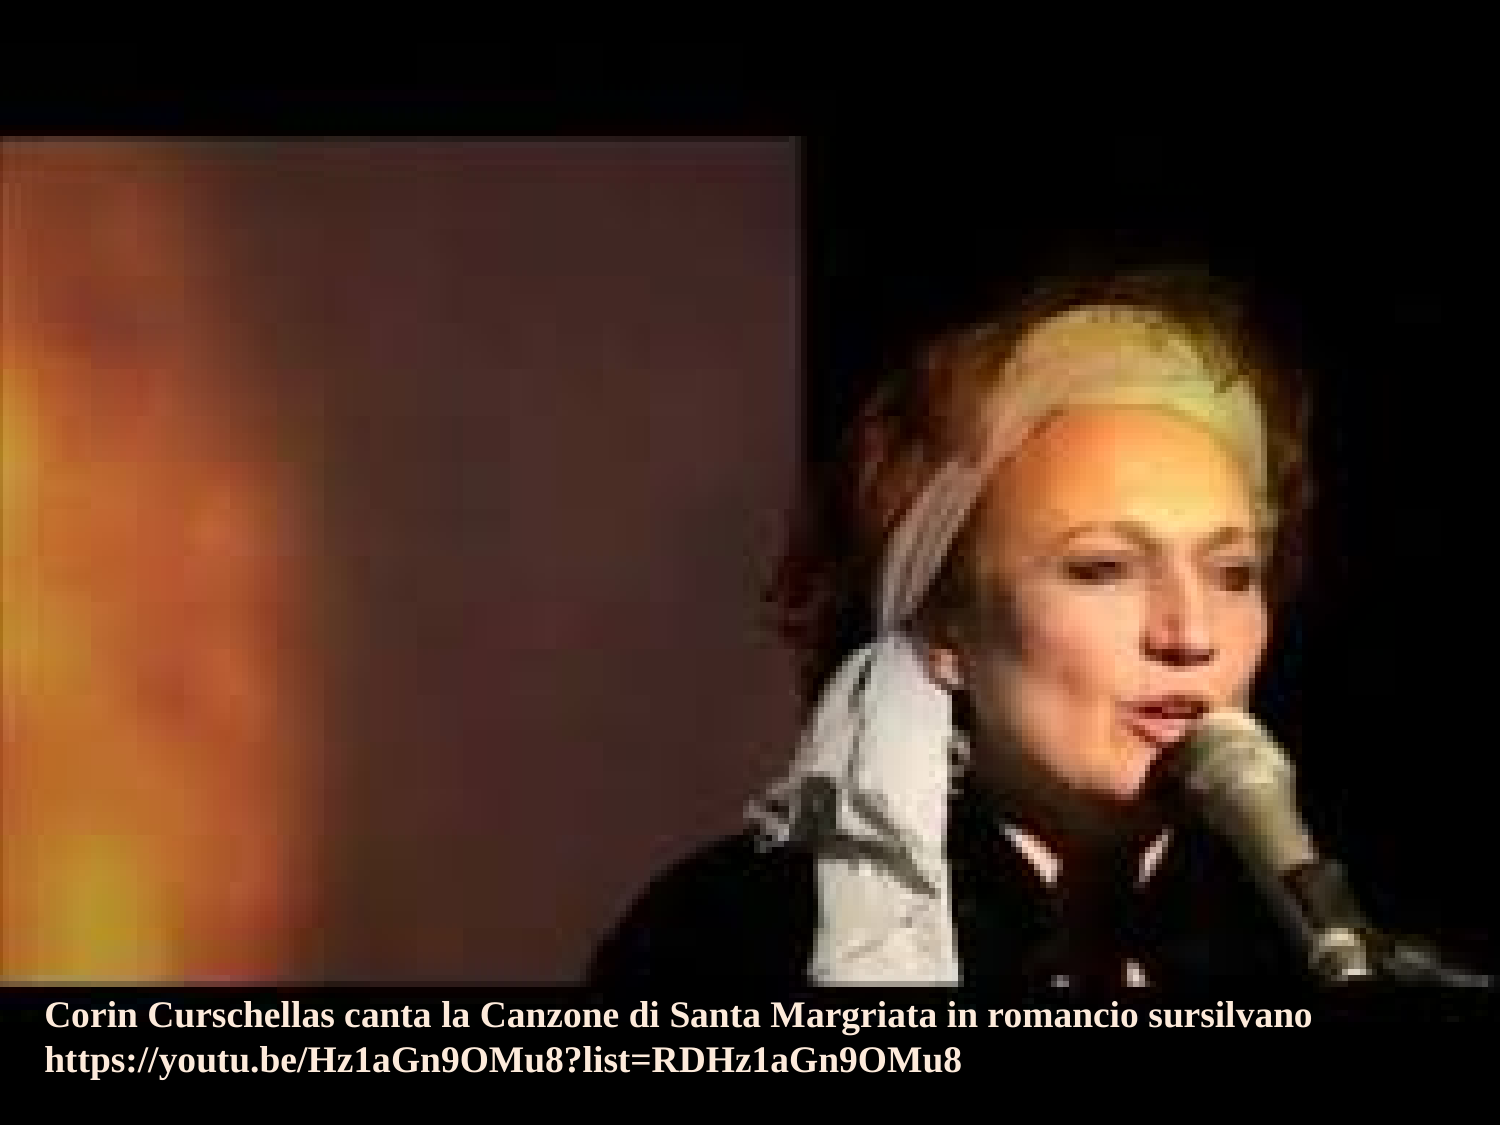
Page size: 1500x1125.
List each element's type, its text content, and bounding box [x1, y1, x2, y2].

text_box Corin Curschellas canta la Canzone di Santa Margriata in romancio sursilvano https://youtu.be/Hz1aGn9OMu8?list=RDHz1aGn9OMu8 [29, 983, 1500, 1088]
picture [0, 0, 1500, 1125]
